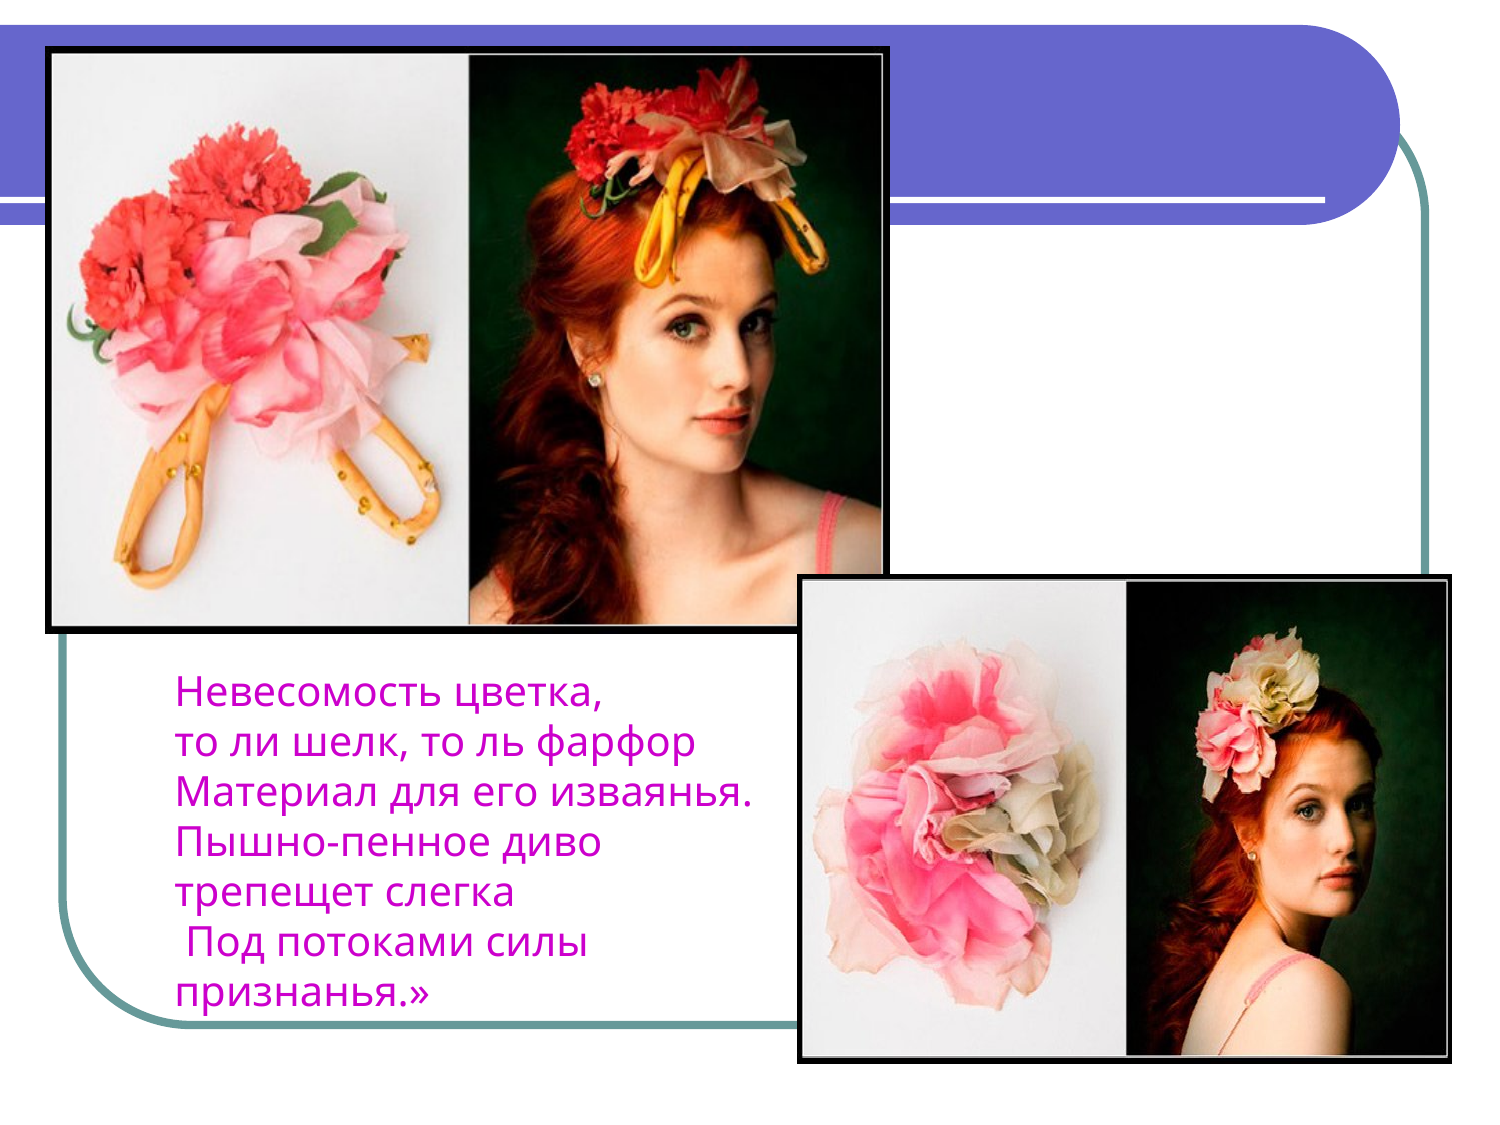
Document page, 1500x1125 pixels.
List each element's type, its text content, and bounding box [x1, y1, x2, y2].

text_box Невесомость цветка, то ли шелк, то ль фарфор Материал для его изваянья. Пышно-пенное диво трепещет слегка Под потоками силы признанья.» [159, 657, 821, 1022]
picture [45, 46, 1452, 1065]
